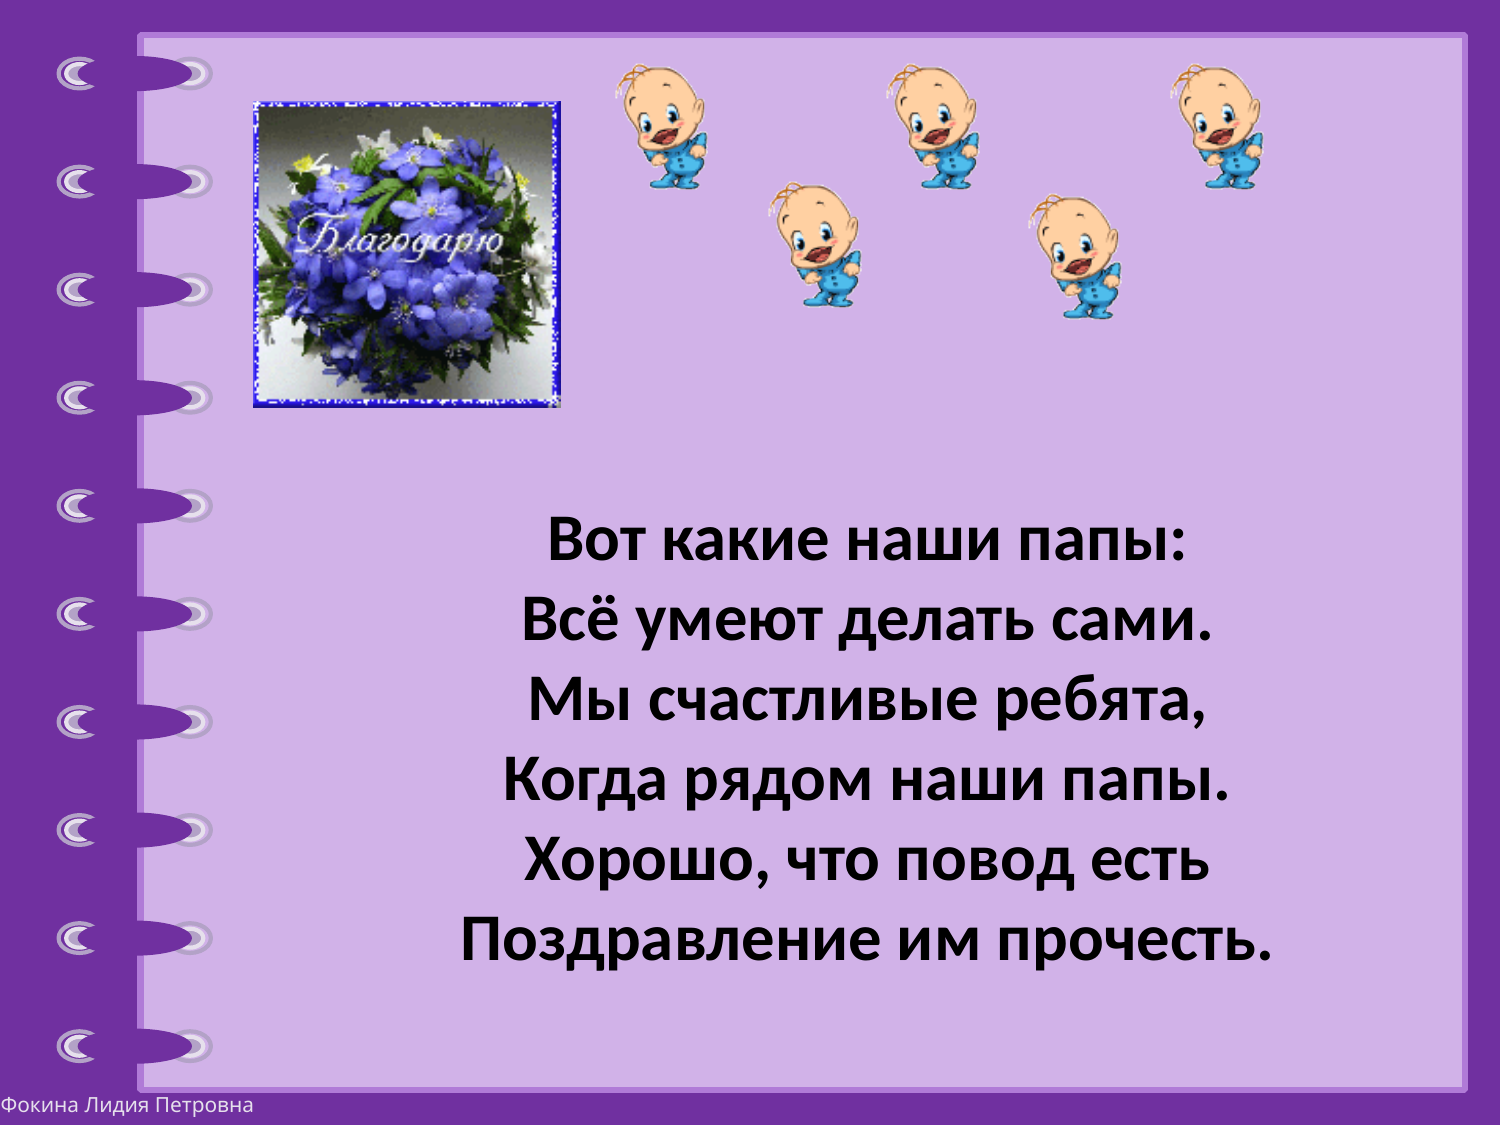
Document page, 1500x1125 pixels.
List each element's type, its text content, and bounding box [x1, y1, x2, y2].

picture [253, 101, 561, 408]
picture [761, 160, 876, 311]
picture [1163, 42, 1278, 193]
picture [879, 42, 994, 193]
picture [608, 42, 722, 193]
text_box Вот какие наши папы: Всё умеют делать сами. Мы счастливые ребята, Когда рядом наши папы. Хорошо, что повод есть Поздравление им прочесть. [395, 486, 1341, 982]
picture [1021, 172, 1136, 323]
